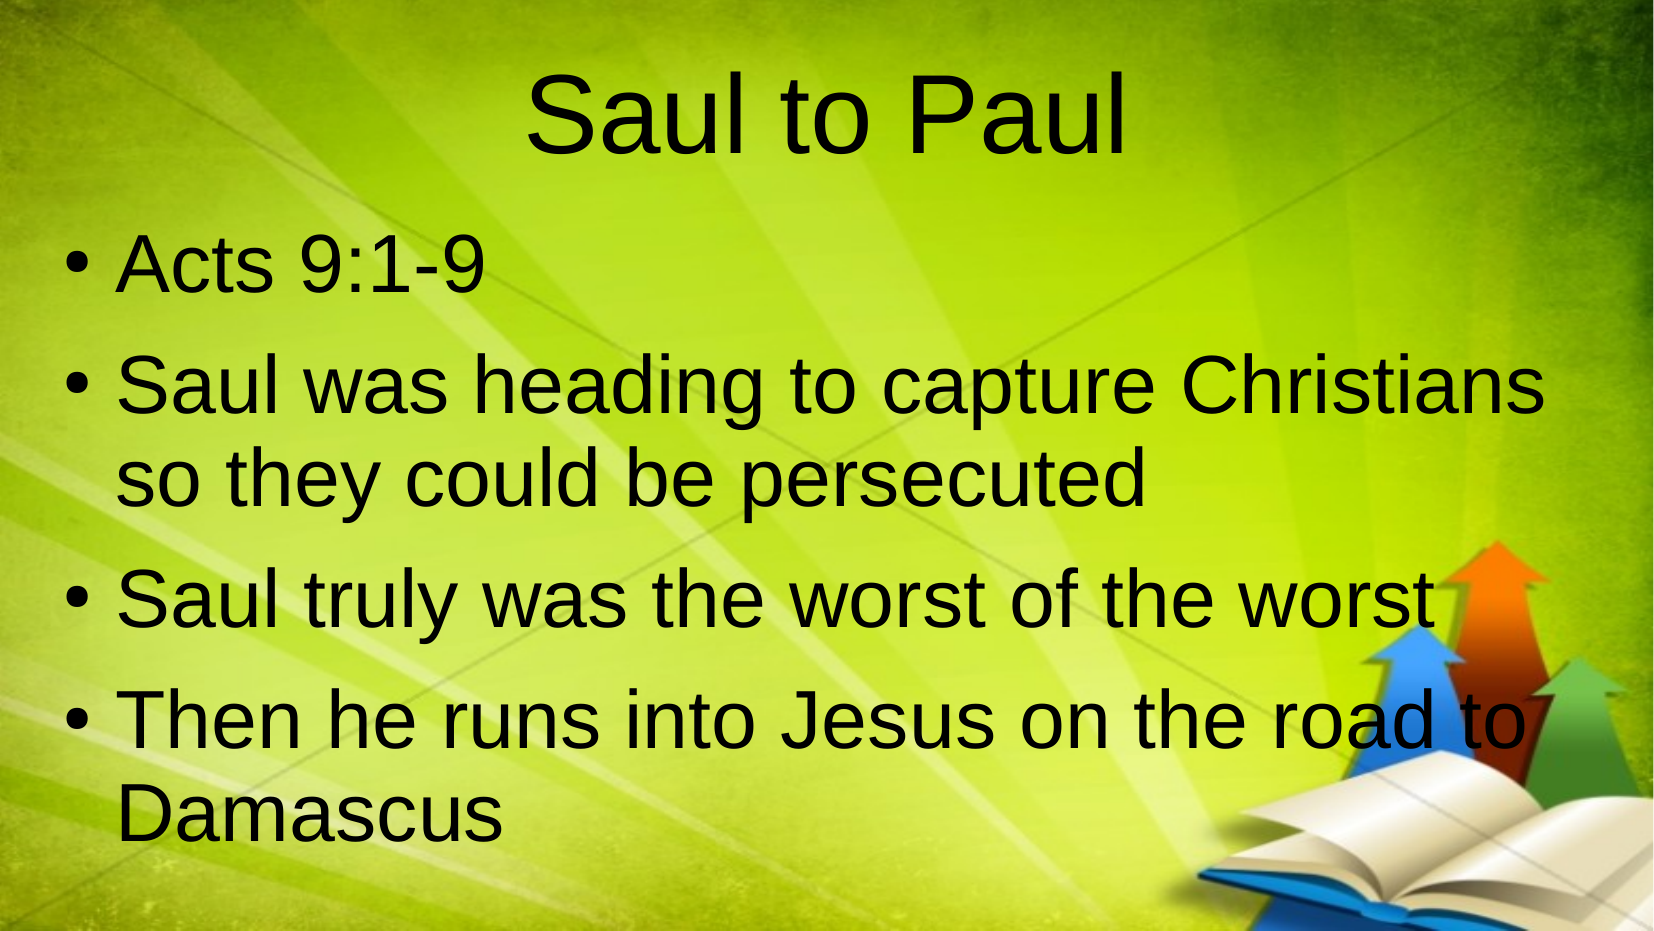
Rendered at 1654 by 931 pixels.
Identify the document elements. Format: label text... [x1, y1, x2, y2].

picture [0, 0, 1654, 931]
title Saul to Paul [82, 37, 1571, 193]
list Acts 9:1-9 Saul was heading to capture Christians so they could be persecuted Saul truly was the worst of the worst Then he runs into Jesus on the road to Damascus [45, 217, 1576, 863]
